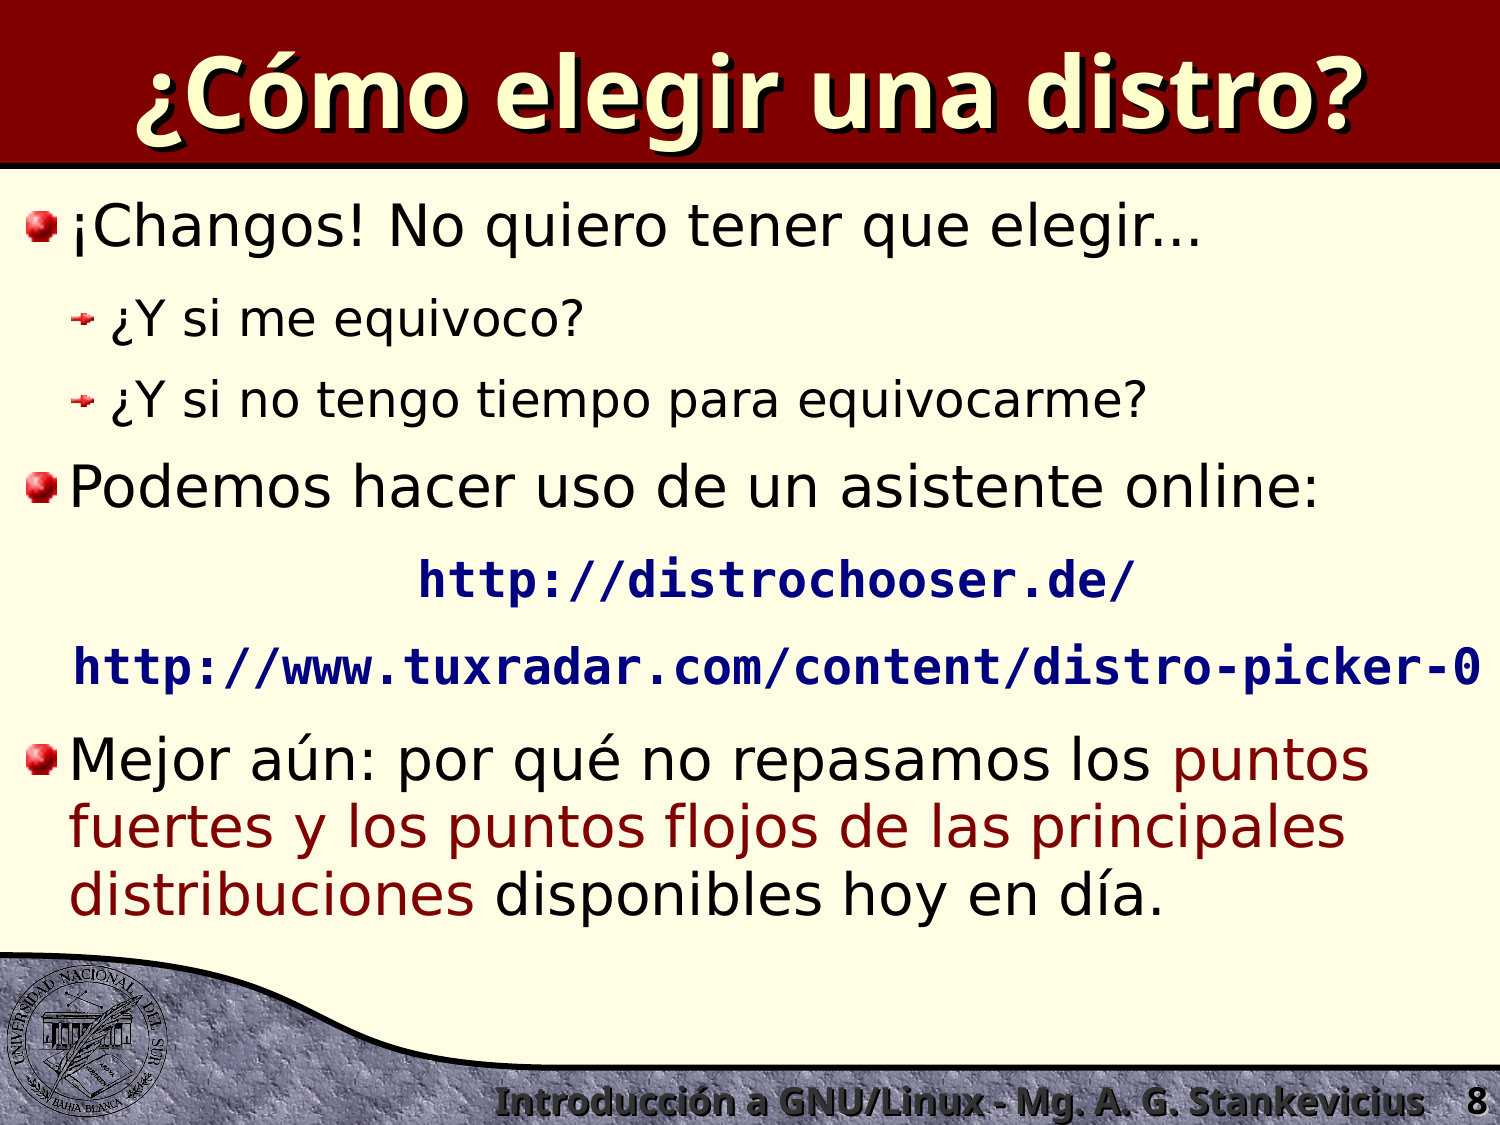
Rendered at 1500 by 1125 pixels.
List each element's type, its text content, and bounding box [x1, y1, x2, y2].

title ¿Cómo elegir una distro? [15, 12, 1485, 153]
picture [0, 956, 1500, 1125]
list ¡Changos! No quiero tener que elegir... ¿Y si me equivoco? ¿Y si no tengo tiempo para equivocarme? Podemos hacer uso de un asistente online: http://distrochooser.de/ http://www.tuxradar.com/content/distro-picker-0 Mejor aún: por qué no repasamos los puntos fuertes y los puntos flojos de las principales distribuciones disponibles hoy en día. [11, 192, 1486, 935]
picture [1059, 1100, 1065, 1110]
